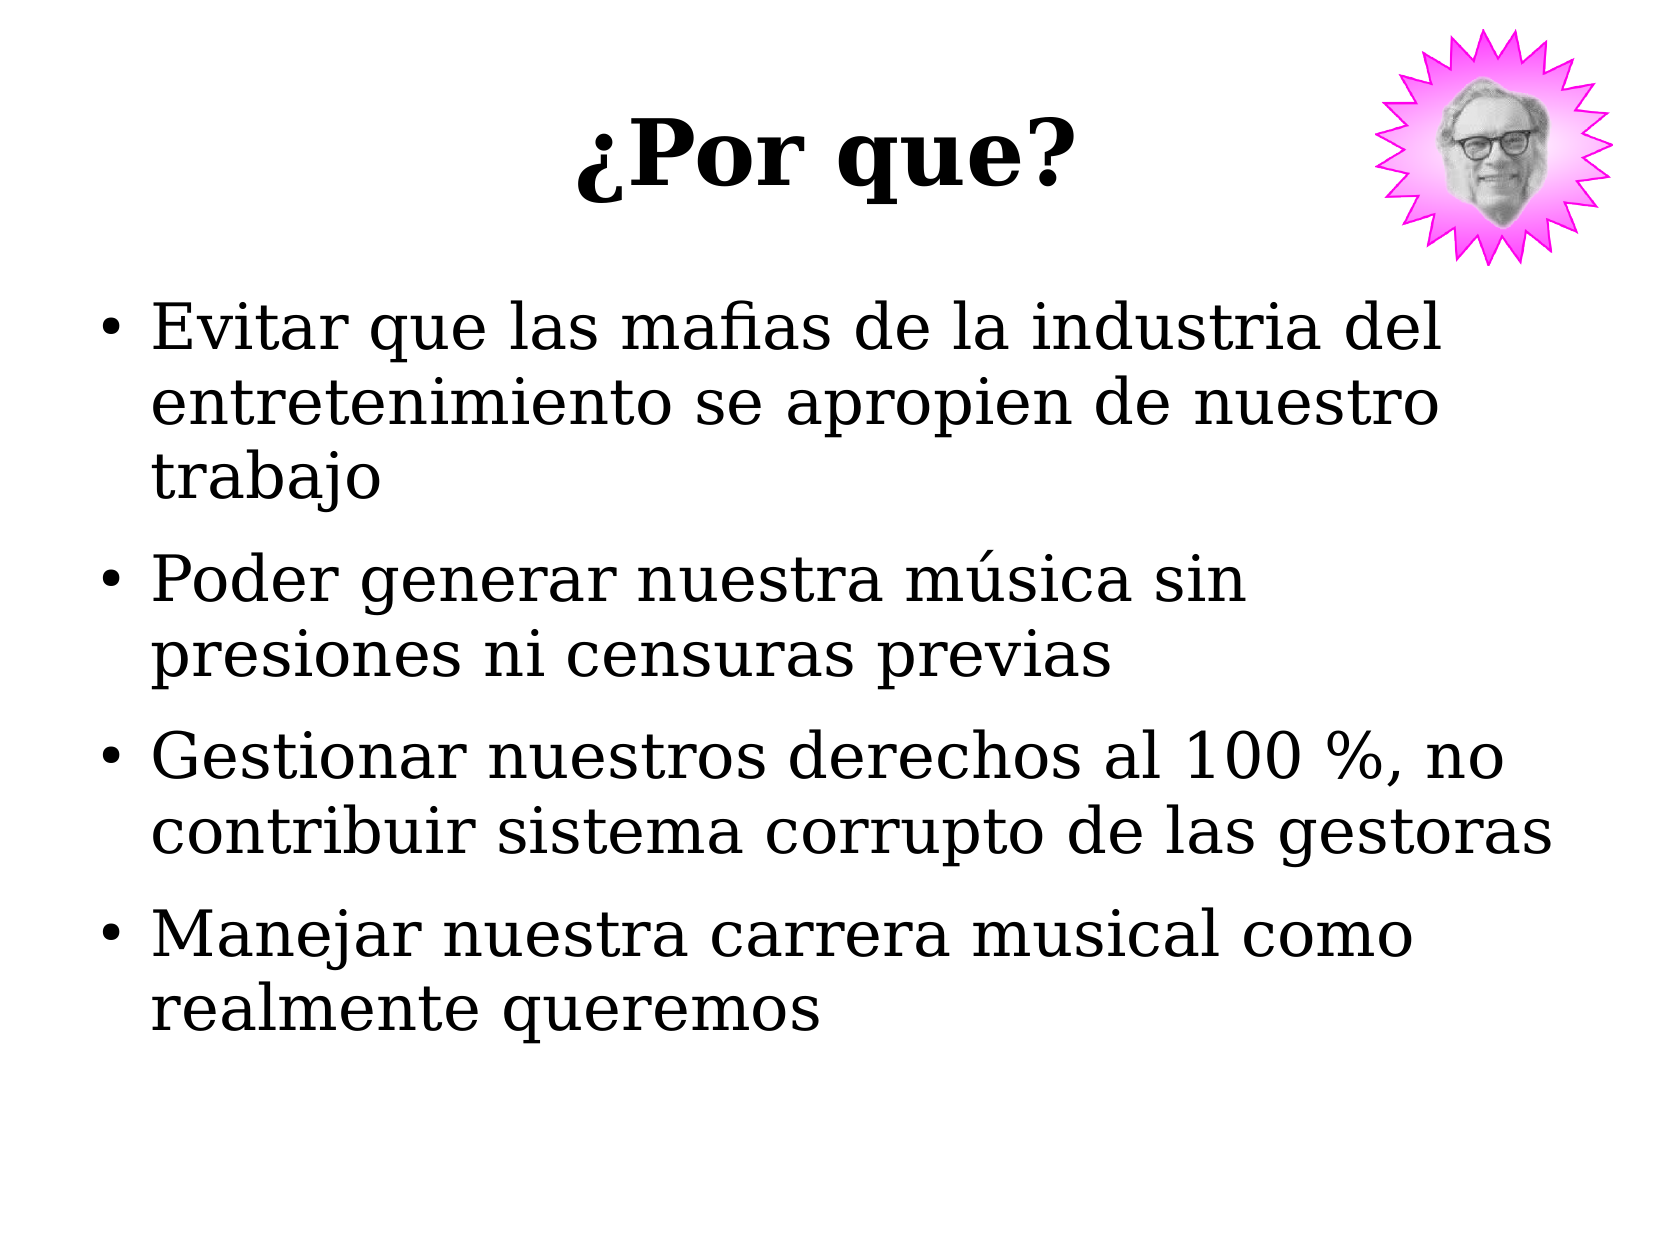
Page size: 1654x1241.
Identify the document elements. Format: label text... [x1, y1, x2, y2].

picture [1375, 29, 1613, 266]
list Evitar que las mafias de la industria del entretenimiento se apropien de nuestro trabajo Poder generar nuestra música sin presiones ni censuras previas Gestionar nuestros derechos al 100 %, no contribuir sistema corrupto de las gestoras Manejar nuestra carrera musical como realmente queremos [82, 290, 1571, 1109]
title ¿Por que? [82, 49, 1375, 257]
